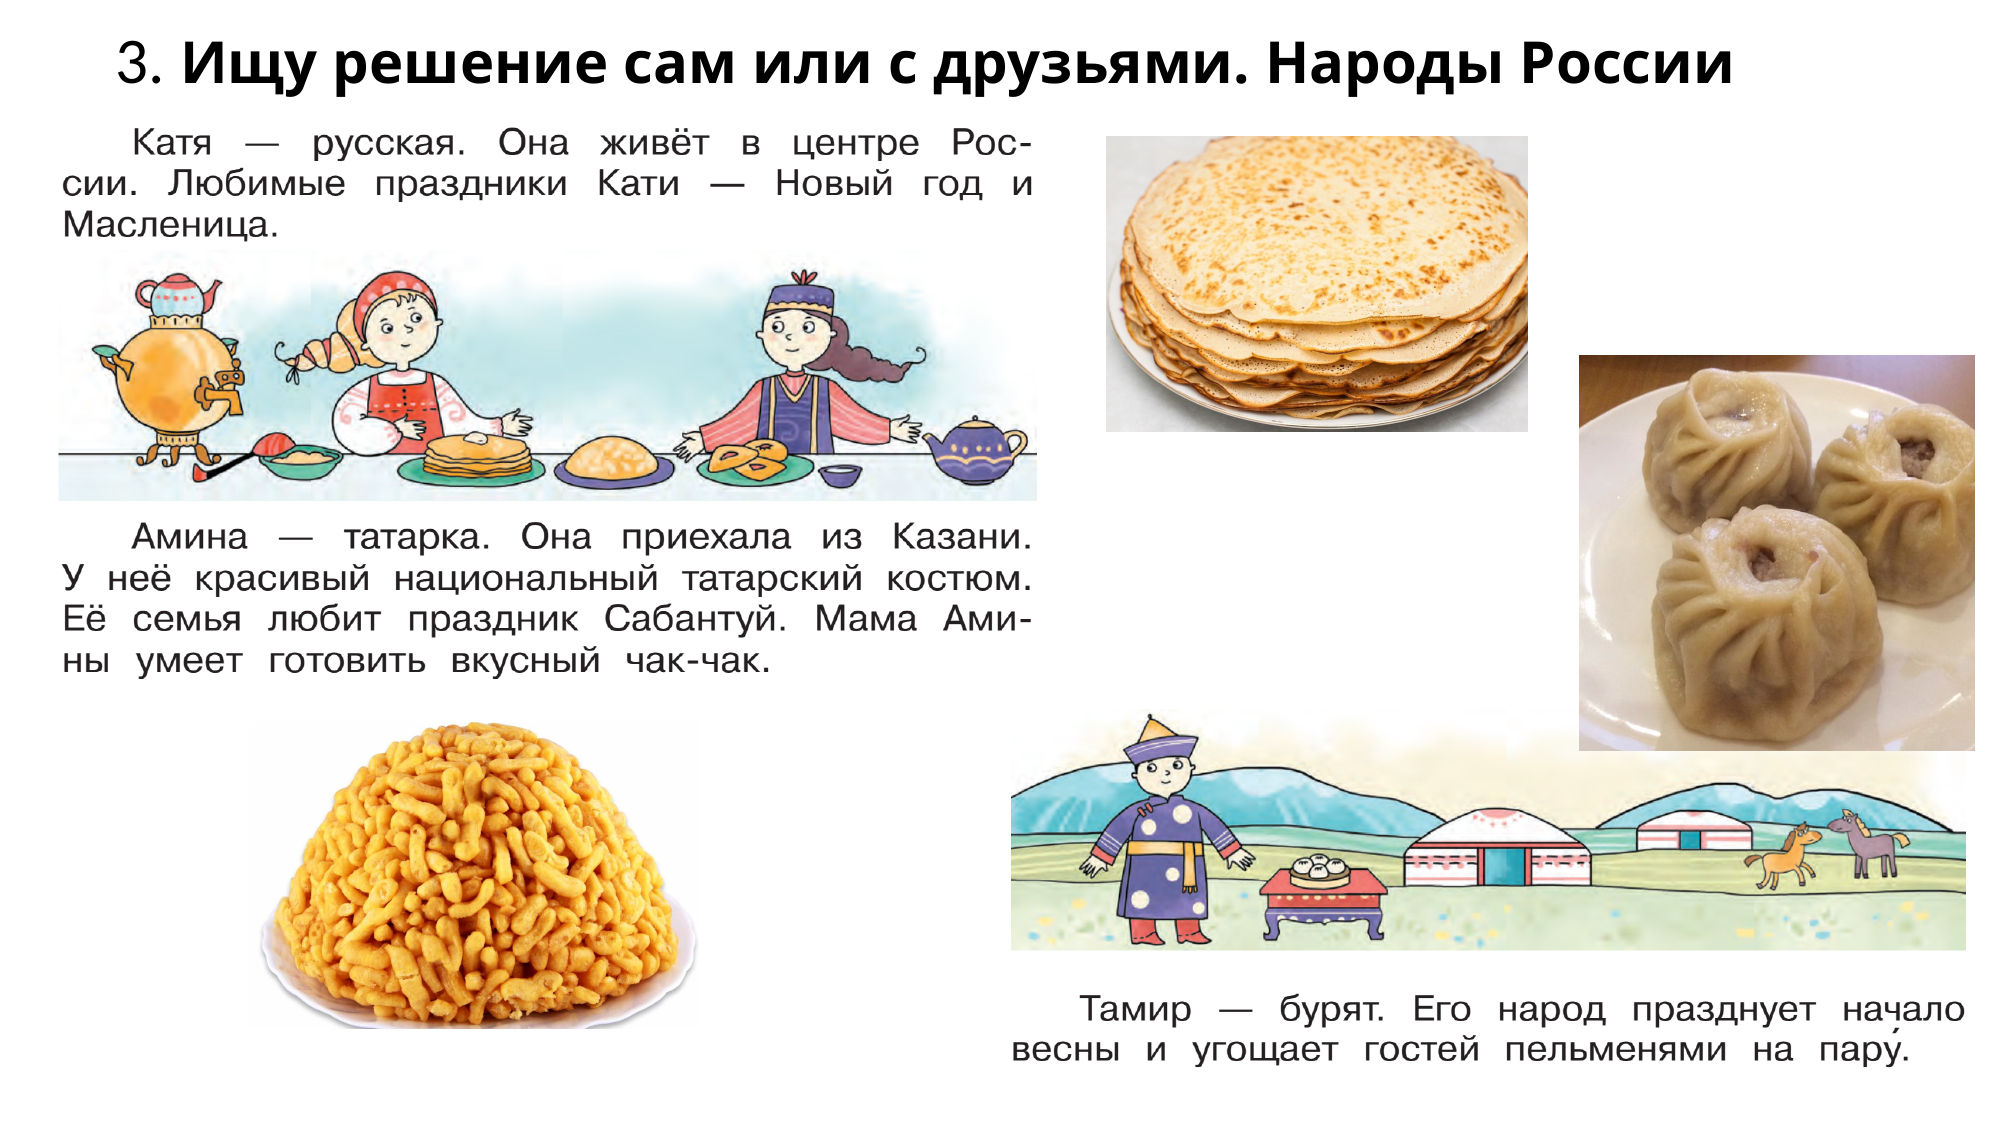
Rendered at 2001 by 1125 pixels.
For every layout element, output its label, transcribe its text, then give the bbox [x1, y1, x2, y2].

picture [1106, 137, 1528, 432]
title 3. Ищу решение сам или с друзьями. Народы России [100, 19, 1826, 106]
picture [249, 722, 699, 1029]
picture [29, 105, 1975, 1070]
